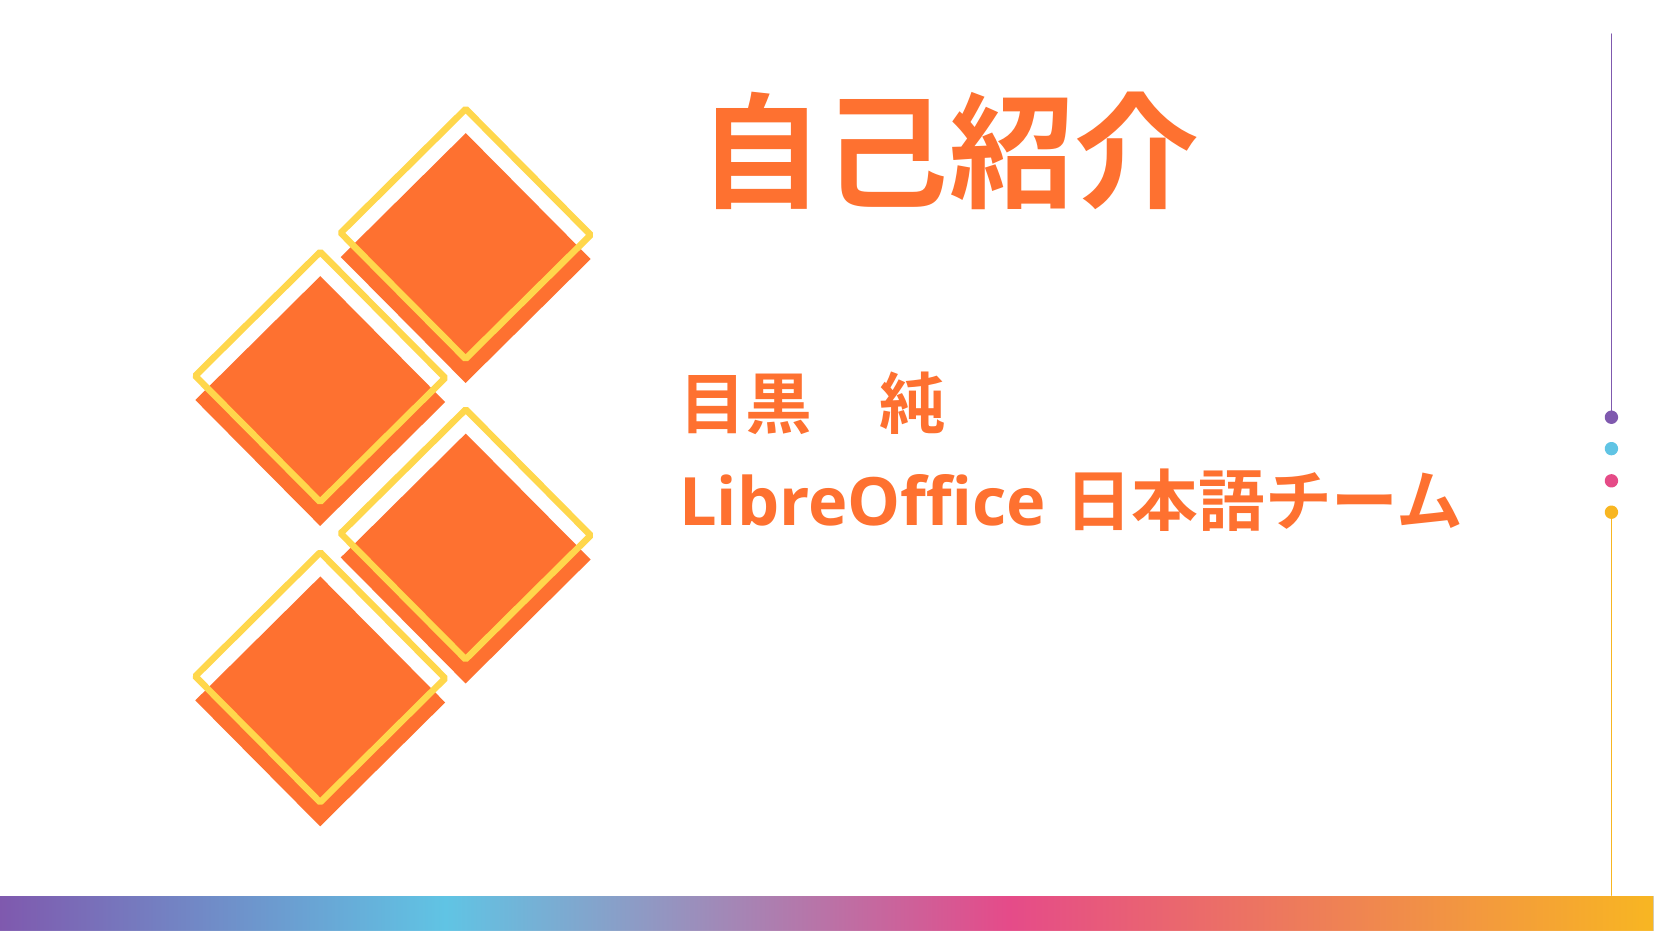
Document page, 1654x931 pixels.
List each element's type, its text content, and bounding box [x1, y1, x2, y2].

title 目黒 純 LibreOffice日本語チーム [679, 254, 1479, 739]
picture [0, 896, 1654, 931]
title 自己紹介 [561, 53, 1199, 235]
